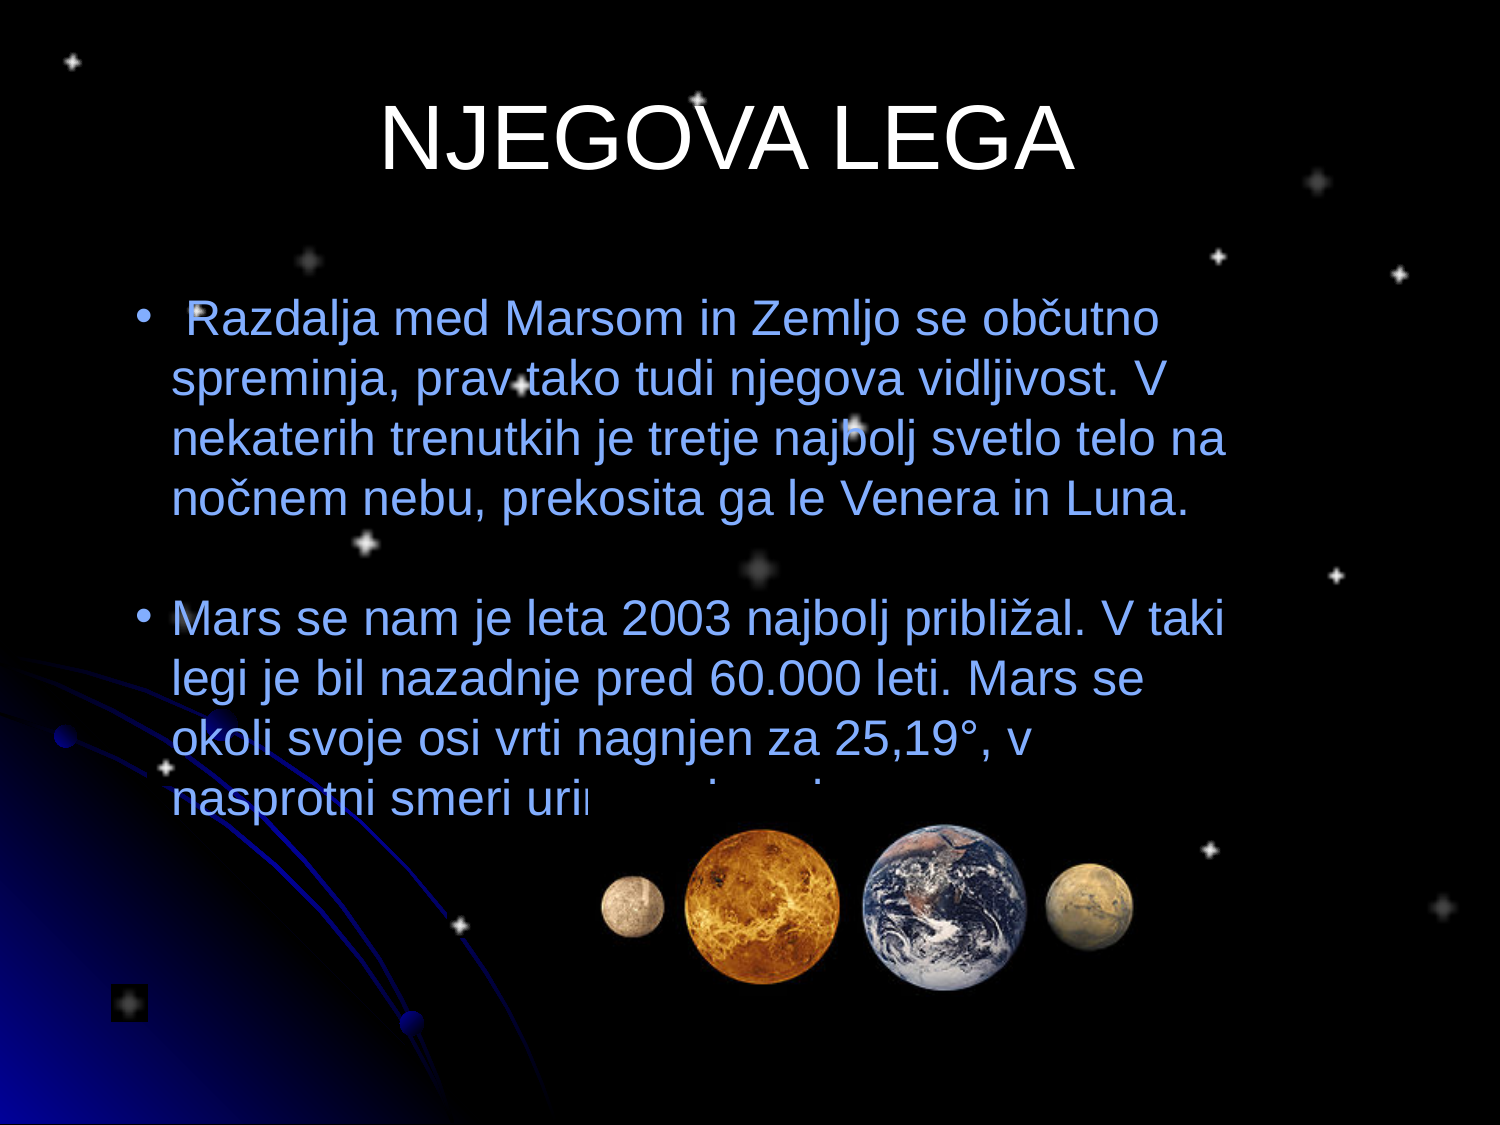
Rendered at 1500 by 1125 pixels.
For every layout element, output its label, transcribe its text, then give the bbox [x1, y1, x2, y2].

picture [1425, 888, 1462, 925]
title NJEGOVA LEGA [74, 52, 1381, 214]
picture [1318, 556, 1355, 594]
picture [1387, 261, 1412, 287]
picture [111, 984, 148, 1022]
picture [588, 784, 1151, 1030]
picture [447, 912, 473, 938]
picture [60, 49, 85, 74]
picture [1197, 837, 1223, 862]
text_box Razdalja med Marsom in Zemljo se občutno spreminja, prav tako tudi njegova vidljivost. V nekaterih trenutkih je tretje najbolj svetlo telo na nočnem nebu, prekosita ga le Venera in Luna. Mars se nam je leta 2003 najbolj približal. V taki legi je bil nazadnje pred 60.000 leti. Mars se okoli svoje osi vrti nagnjen za 25,19°, v nasprotni smeri urinega kazalca. [121, 232, 1254, 833]
